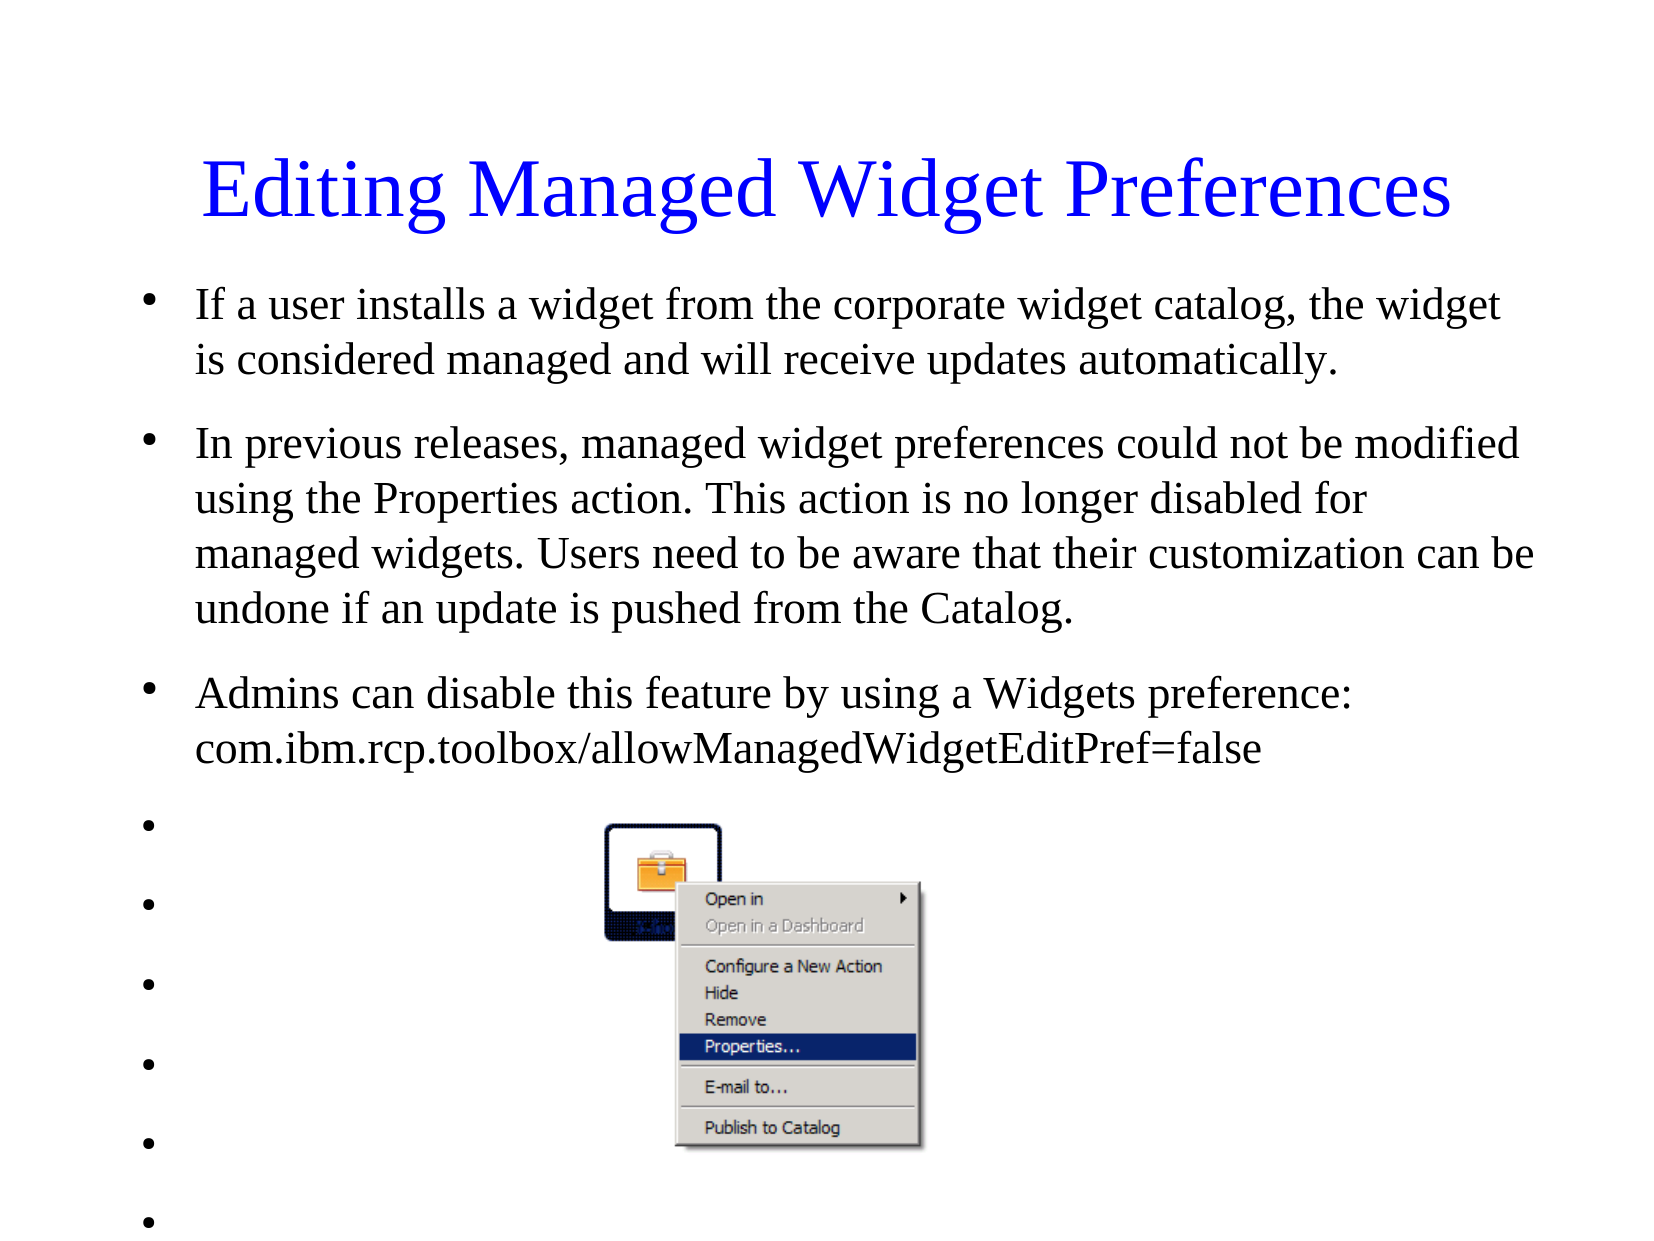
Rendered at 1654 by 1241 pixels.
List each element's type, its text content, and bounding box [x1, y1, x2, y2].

title Editing Managed Widget Preferences [121, 79, 1534, 287]
list If a user installs a widget from the corporate widget catalog, the widget is considered managed and will receive updates automatically. In previous releases, managed widget preferences could not be modified using the Properties action. This action is no longer disabled for managed widgets. Users need to be aware that their customization can be undone if an update is pushed from the Catalog. Admins can disable this feature by using a Widgets preference: com.ibm.rcp.toolbox/allowManagedWidgetEditPref=false [123, 273, 1536, 1241]
picture [600, 816, 943, 1167]
